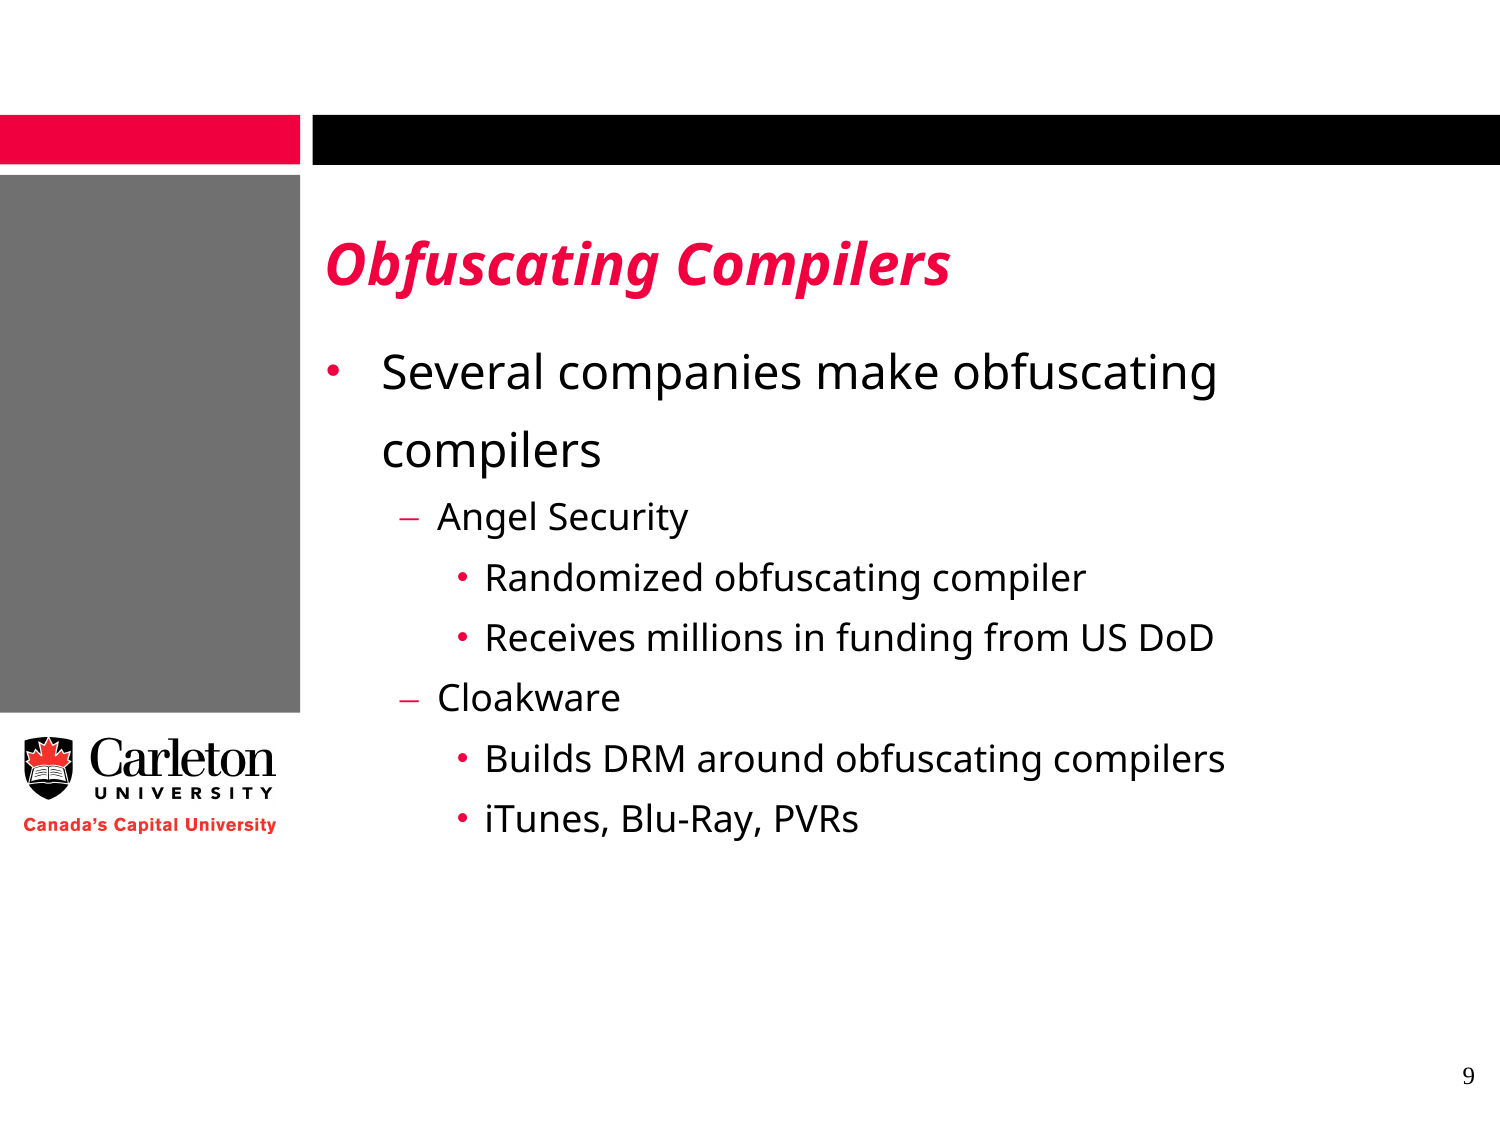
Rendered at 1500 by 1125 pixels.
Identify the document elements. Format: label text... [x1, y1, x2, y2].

picture [24, 737, 276, 834]
title Obfuscating Compilers [324, 187, 1450, 324]
list Several companies make obfuscating compilers Angel Security Randomized obfuscating compiler Receives millions in funding from US DoD Cloakware Builds DRM around obfuscating compilers iTunes, Blu-Ray, PVRs [324, 324, 1450, 1068]
